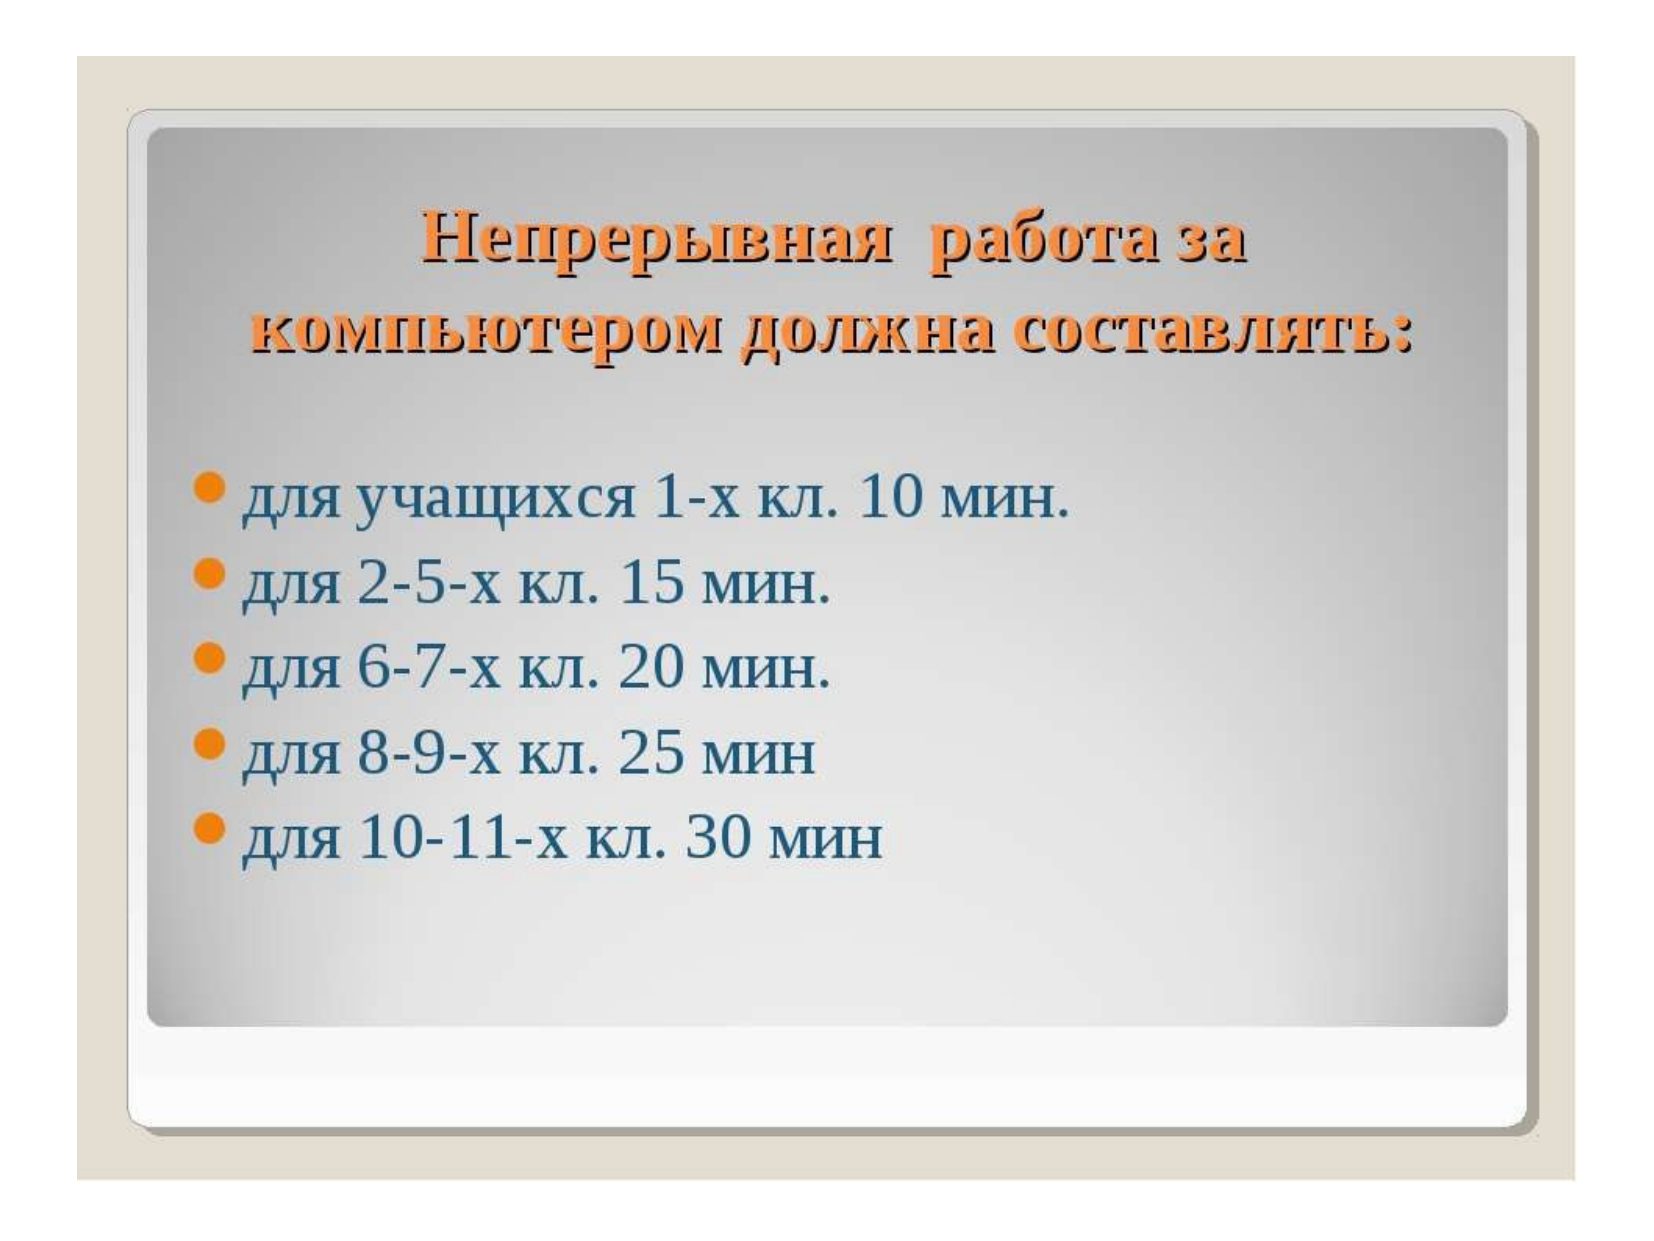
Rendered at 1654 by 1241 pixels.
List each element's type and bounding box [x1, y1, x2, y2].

picture [77, 56, 1577, 1182]
